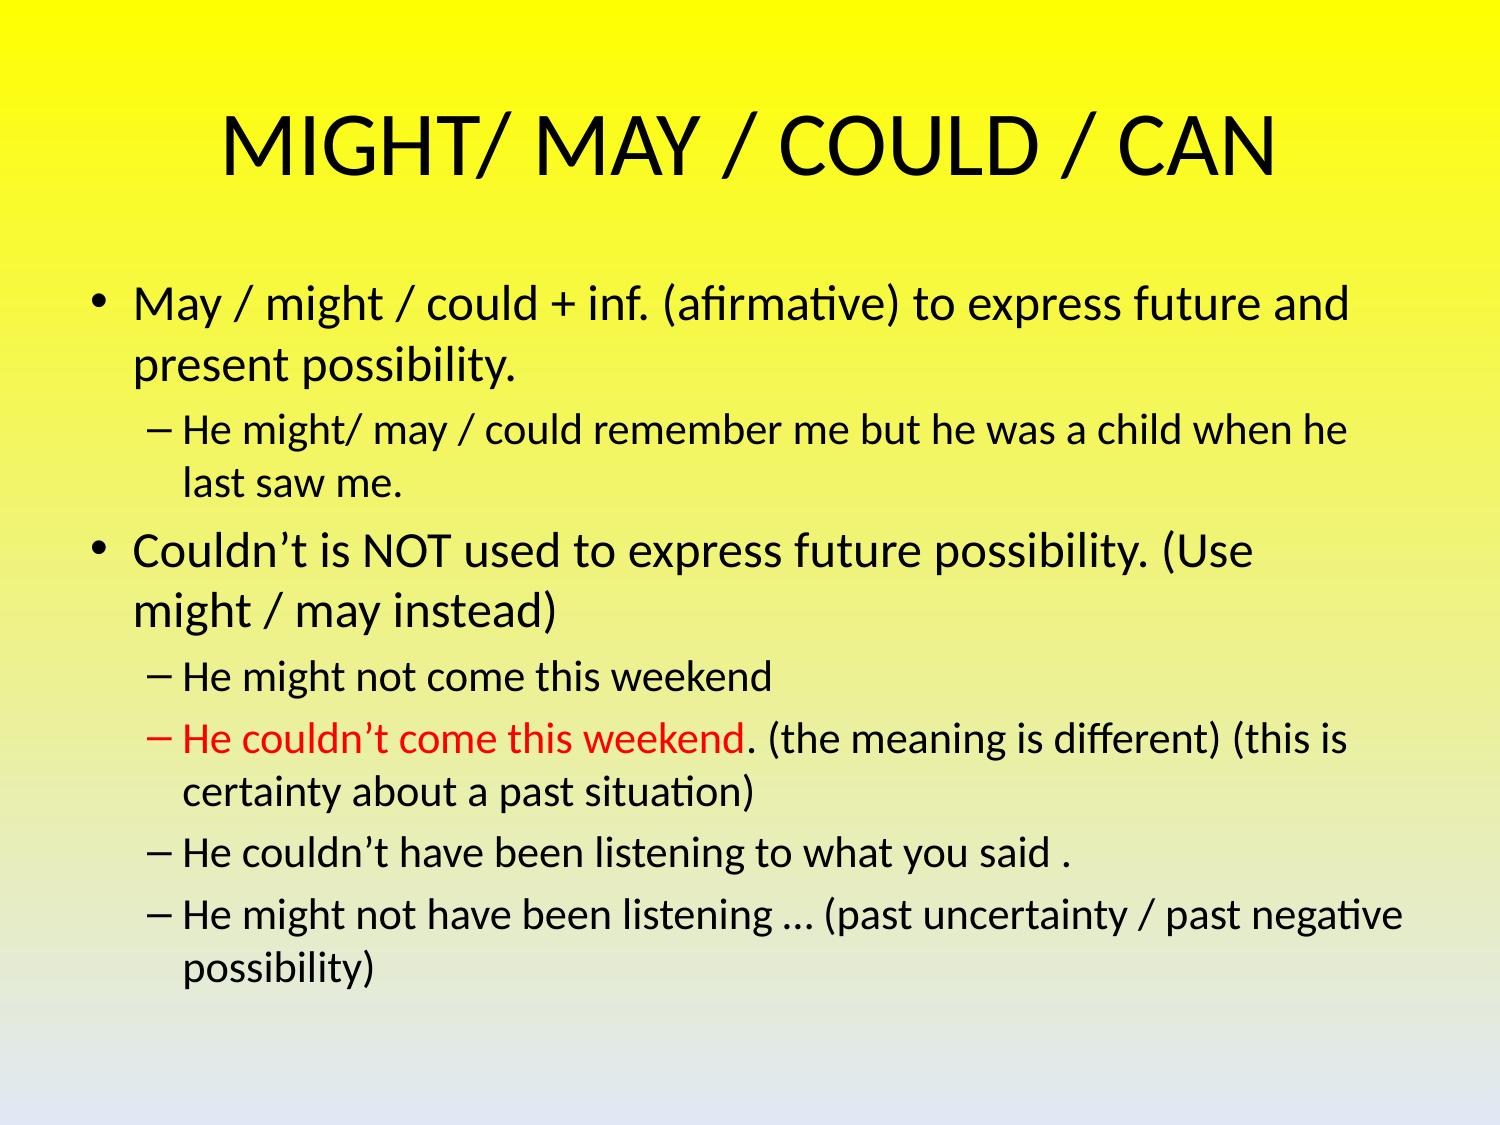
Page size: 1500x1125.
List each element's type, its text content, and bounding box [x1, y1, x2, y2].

title MIGHT/ MAY / COULD / CAN [75, 45, 1425, 233]
list May / might / could + inf. (afirmative) to express future and present possibility. He might/ may / could remember me but he was a child when he last saw me. Couldn’t is NOT used to express future possibility. (Use might / may instead) He might not come this weekend He couldn’t come this weekend. (the meaning is different) (this is certainty about a past situation) He couldn’t have been listening to what you said . He might not have been listening … (past uncertainty / past negative possibility) [75, 262, 1425, 1005]
